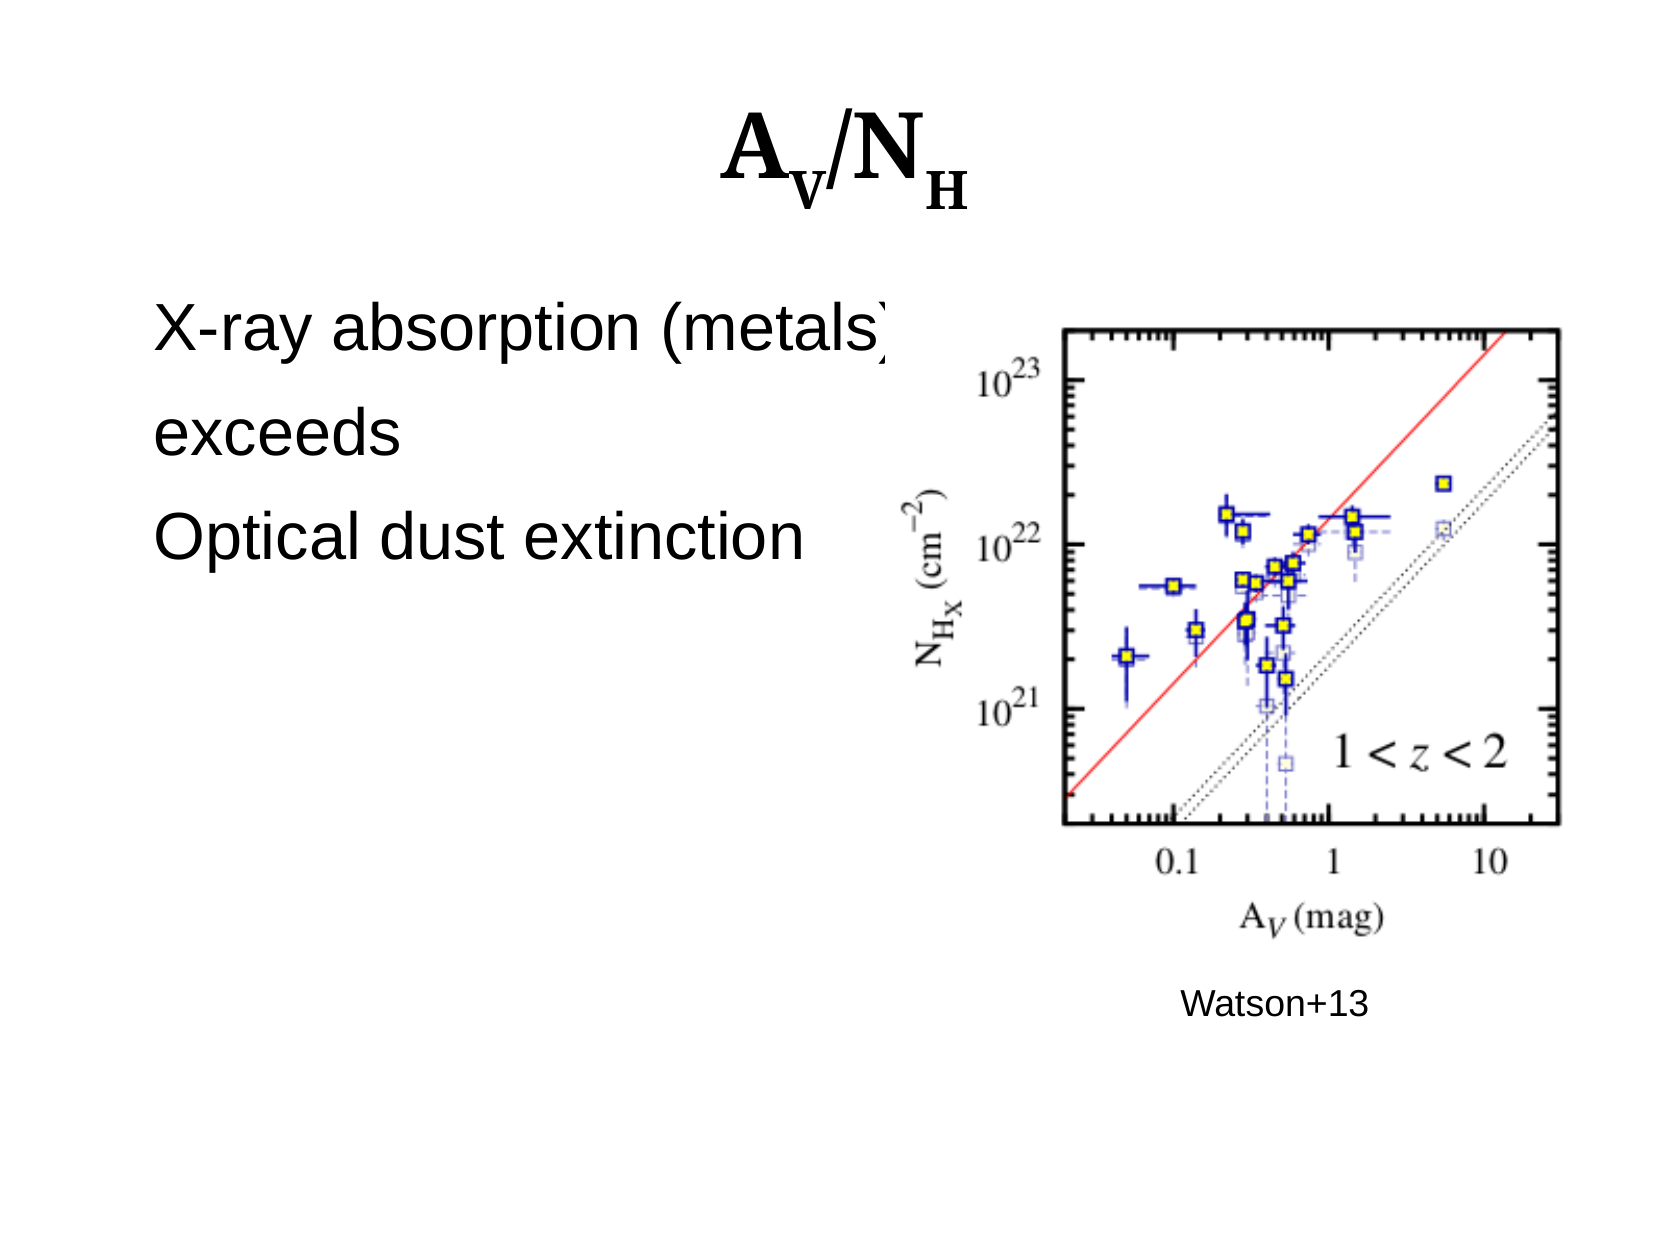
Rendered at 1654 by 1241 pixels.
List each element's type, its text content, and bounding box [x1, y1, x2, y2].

picture [885, 295, 1577, 946]
title AV/NH [82, 49, 1571, 257]
list X-ray absorption (metals) exceeds Optical dust extinction [82, 290, 1571, 1010]
text_box Watson+13 [960, 975, 1591, 1032]
